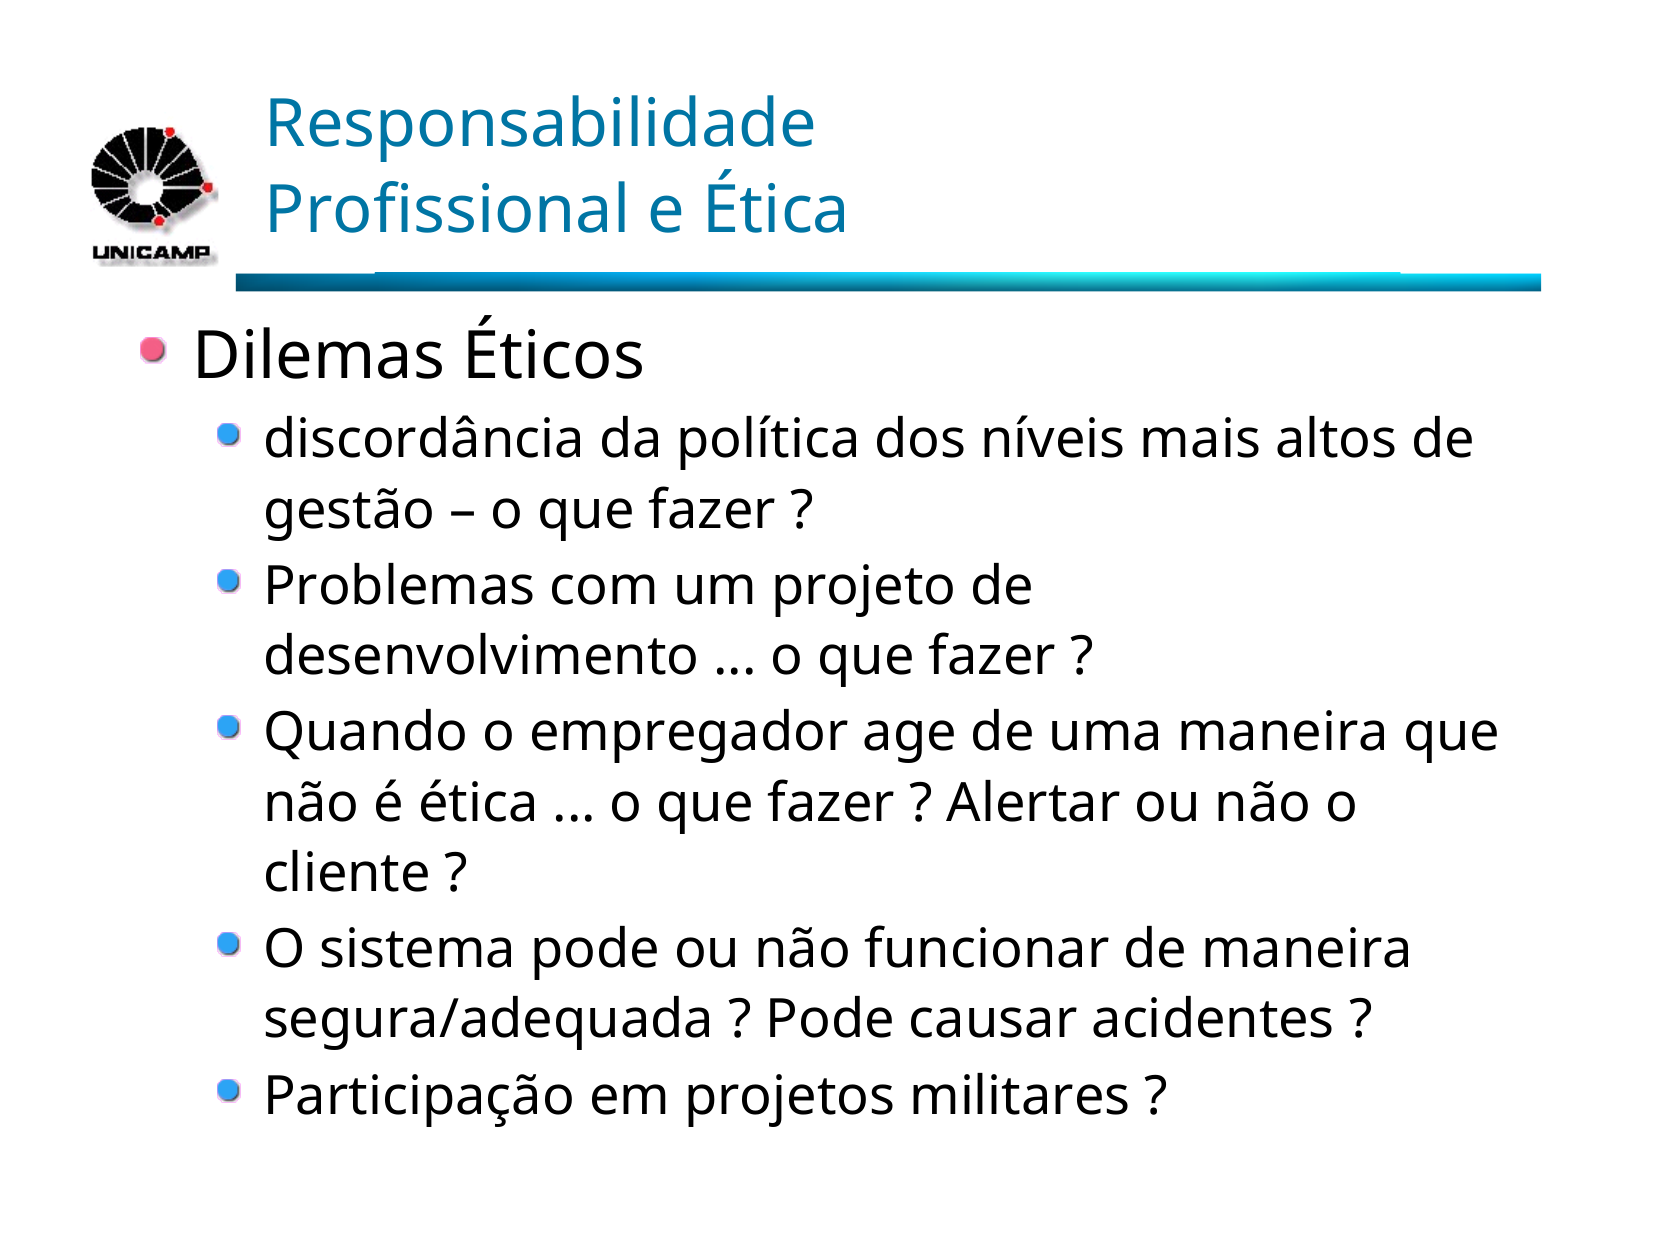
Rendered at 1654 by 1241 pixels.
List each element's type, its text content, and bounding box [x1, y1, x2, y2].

picture [216, 1078, 242, 1104]
title Responsabilidade Profissional e Ética [264, 42, 1534, 250]
picture [125, 272, 1654, 295]
list Dilemas Éticos discordância da política dos níveis mais altos de gestão – o que fazer ? Problemas com um projeto de desenvolvimento ... o que fazer ? Quando o empregador age de uma maneira que não é ética ... o que fazer ? Alertar ou não o cliente ? O sistema pode ou não funcionar de maneira segura/adequada ? Pode causar acidentes ? Participação em projetos militares ? [121, 309, 1534, 980]
